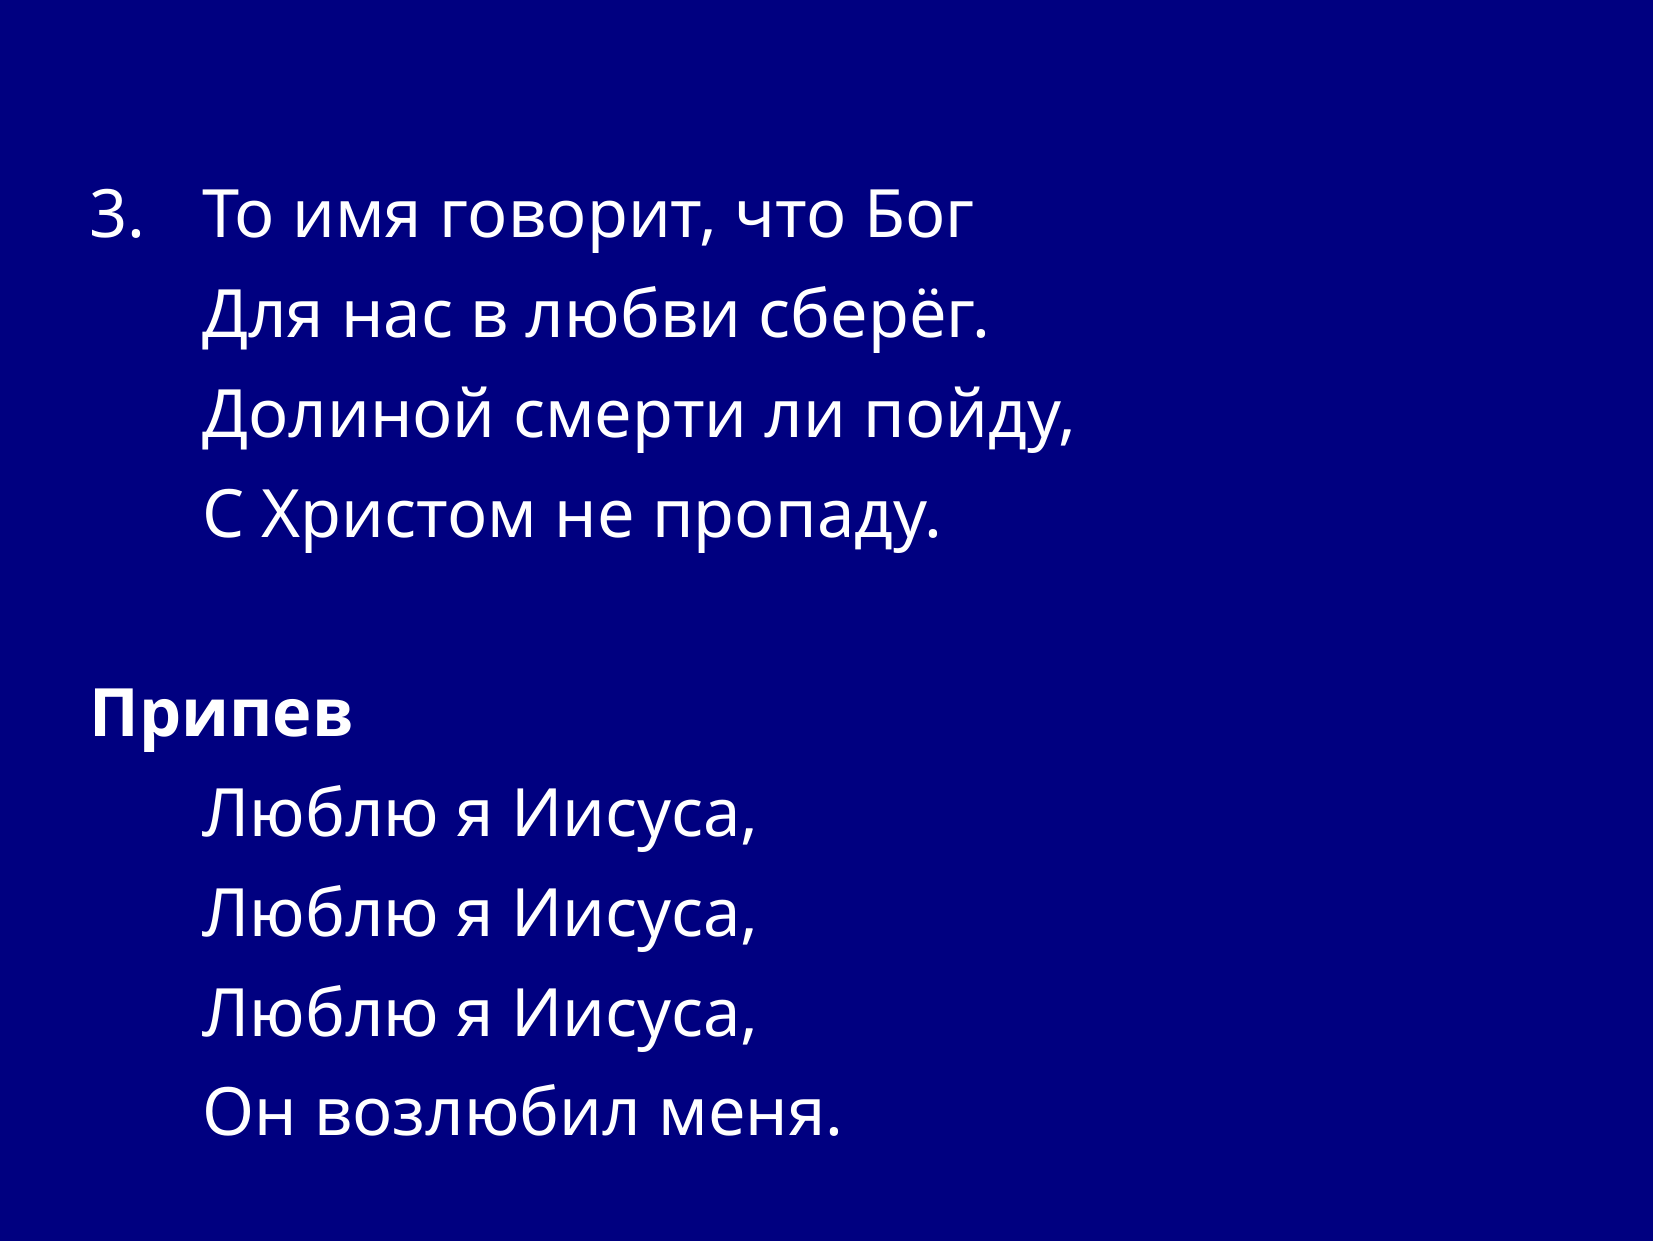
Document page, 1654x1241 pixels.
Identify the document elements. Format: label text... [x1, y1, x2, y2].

text_box 3. То имя говорит, что Бог Для нас в любви сберёг. Долиной смерти ли пойду, С Христом не пропаду. Припев Люблю я Иисуса, Люблю я Иисуса, Люблю я Иисуса, Он возлюбил меня. [75, 150, 1576, 1163]
